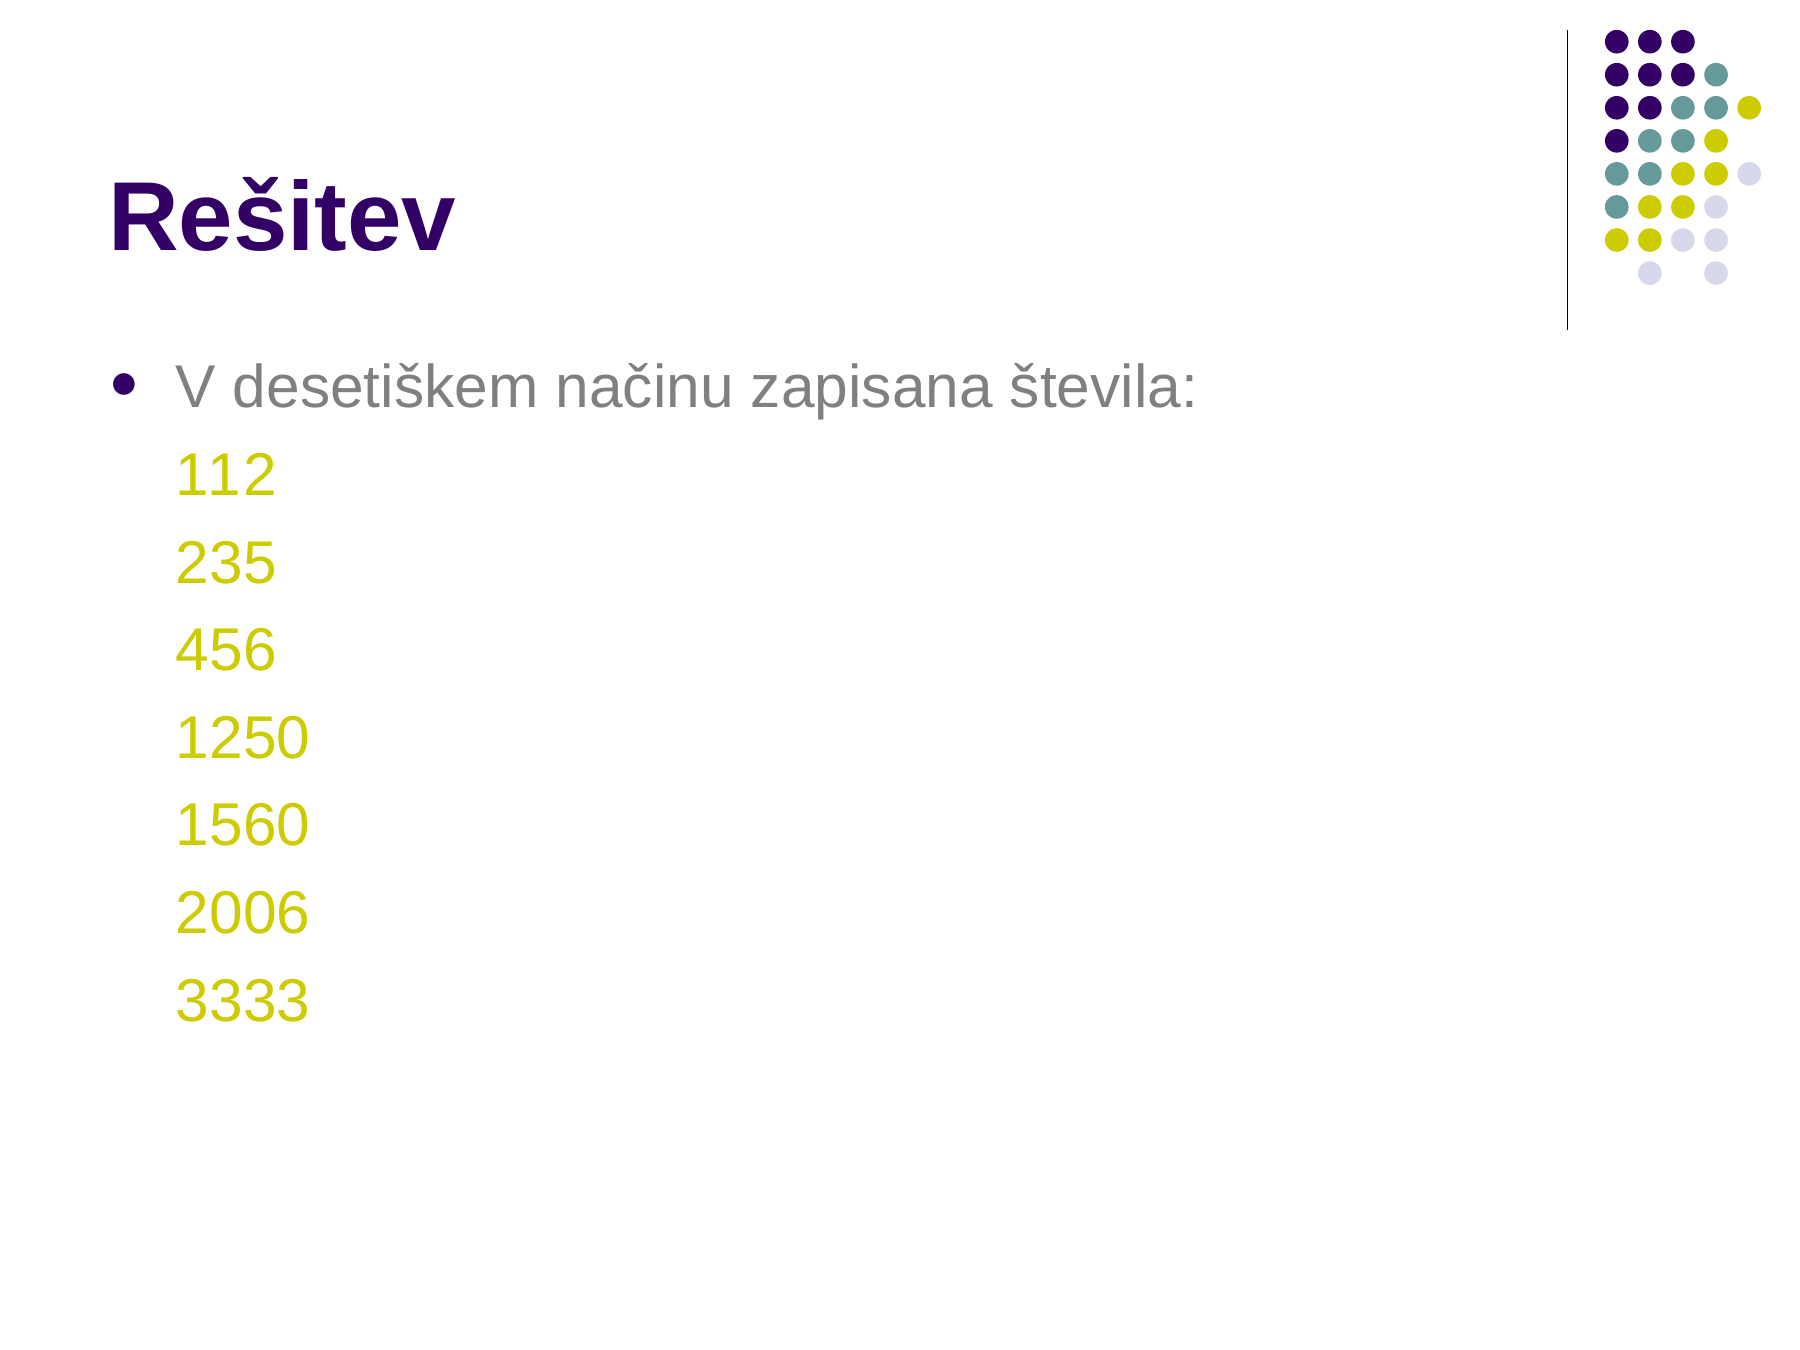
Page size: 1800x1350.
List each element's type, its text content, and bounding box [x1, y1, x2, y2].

list V desetiškem načinu zapisana števila: 112 235 456 1250 1560 2006 3333 [90, 338, 1710, 1207]
title Rešitev [90, 23, 1576, 280]
